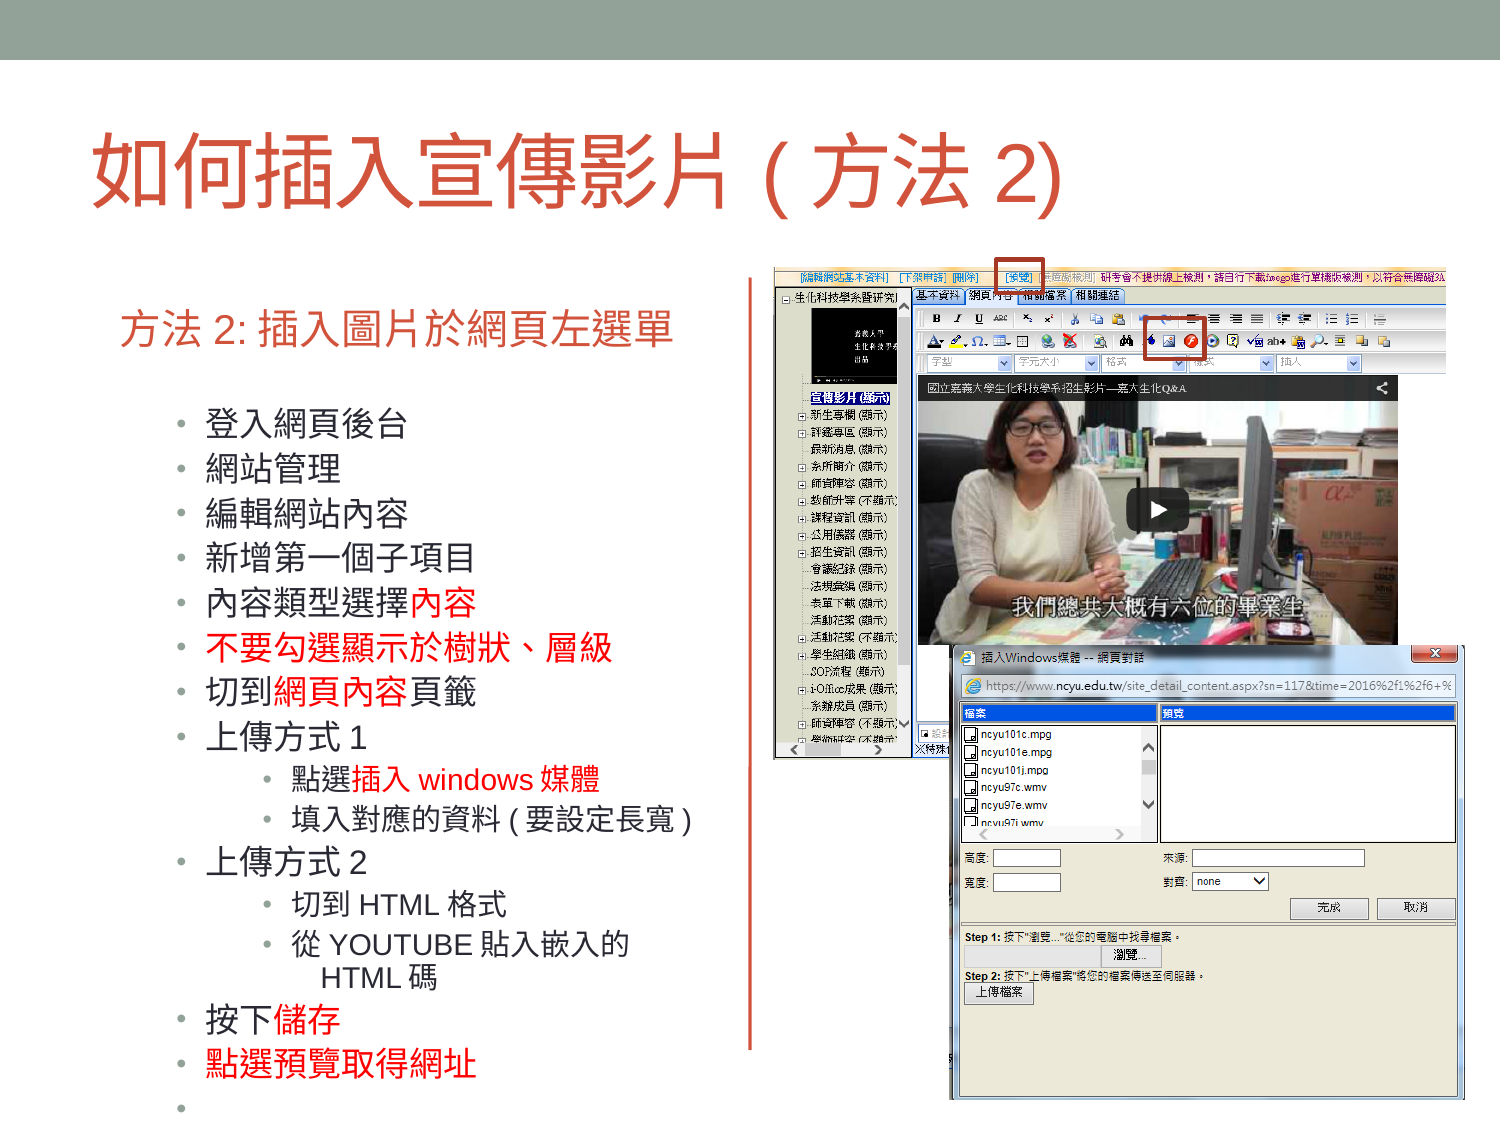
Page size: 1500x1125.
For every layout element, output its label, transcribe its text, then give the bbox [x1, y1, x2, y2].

text_box [1145, 318, 1204, 359]
list 方法2:插入圖片於網頁左選單 [75, 275, 721, 380]
picture [773, 267, 1465, 1100]
list 登入網頁後台 網站管理 編輯網站內容 新增第一個子項目 內容類型選擇內容 不要勾選顯示於樹狀、層級 切到網頁內容頁籤 上傳方式1 點選插入windows媒體 填入對應的資料(要設定長寬) 上傳方式2 切到HTML格式 從YOUTUBE貼入嵌入的HTML碼 按下儲存 點選預覽取得網址 [75, 399, 721, 1100]
text_box [996, 260, 1043, 293]
title 如何插入宣傳影片(方法2) [75, 87, 1426, 251]
